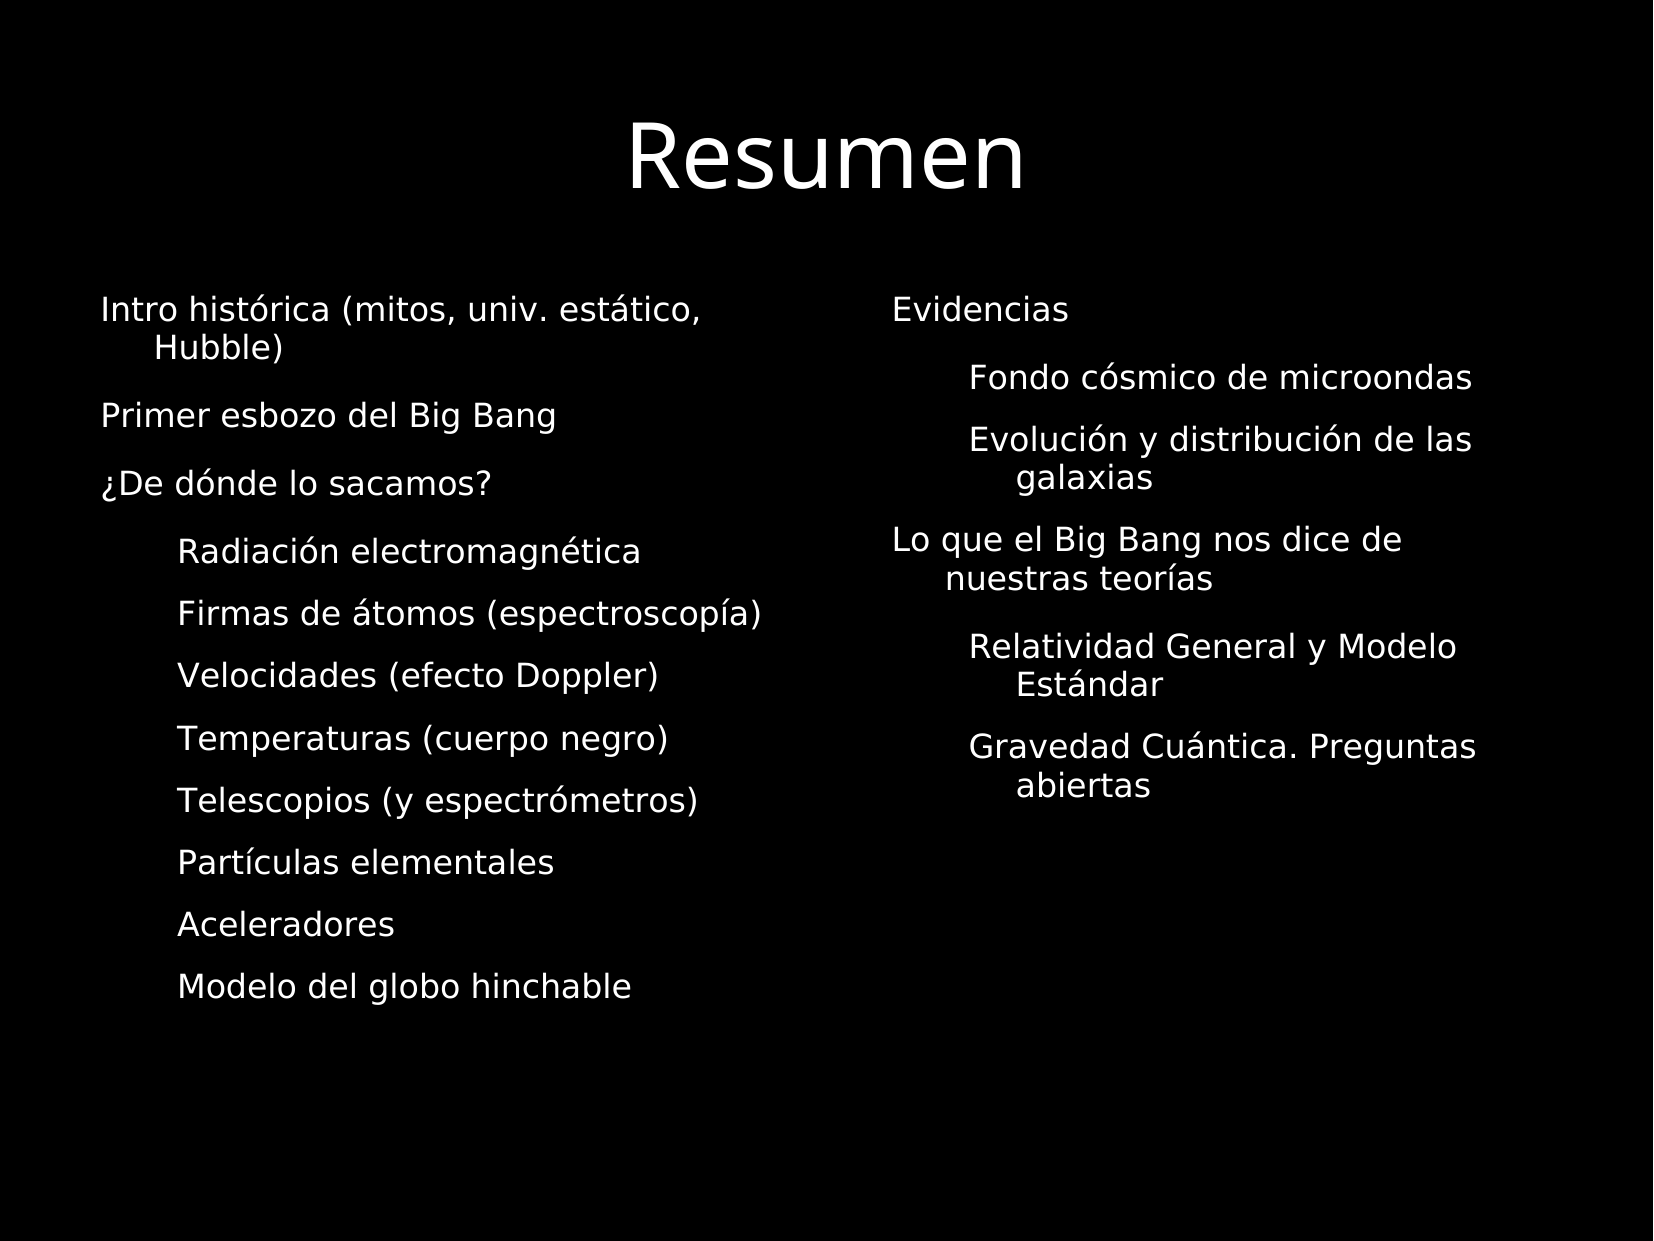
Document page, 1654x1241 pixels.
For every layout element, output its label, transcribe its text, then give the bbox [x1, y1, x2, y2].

list Evidencias Fondo cósmico de microondas Evolución y distribución de las galaxias Lo que el Big Bang nos dice de nuestras teorías Relatividad General y Modelo Estándar Gravedad Cuántica. Preguntas abiertas [873, 290, 1504, 1095]
list Intro histórica (mitos, univ. estático, Hubble) Primer esbozo del Big Bang ¿De dónde lo sacamos? Radiación electromagnética Firmas de átomos (espectroscopía) Velocidades (efecto Doppler) Temperaturas (cuerpo negro) Telescopios (y espectrómetros) Partículas elementales Aceleradores Modelo del globo hinchable [82, 290, 826, 1095]
title Resumen [82, 49, 1571, 257]
